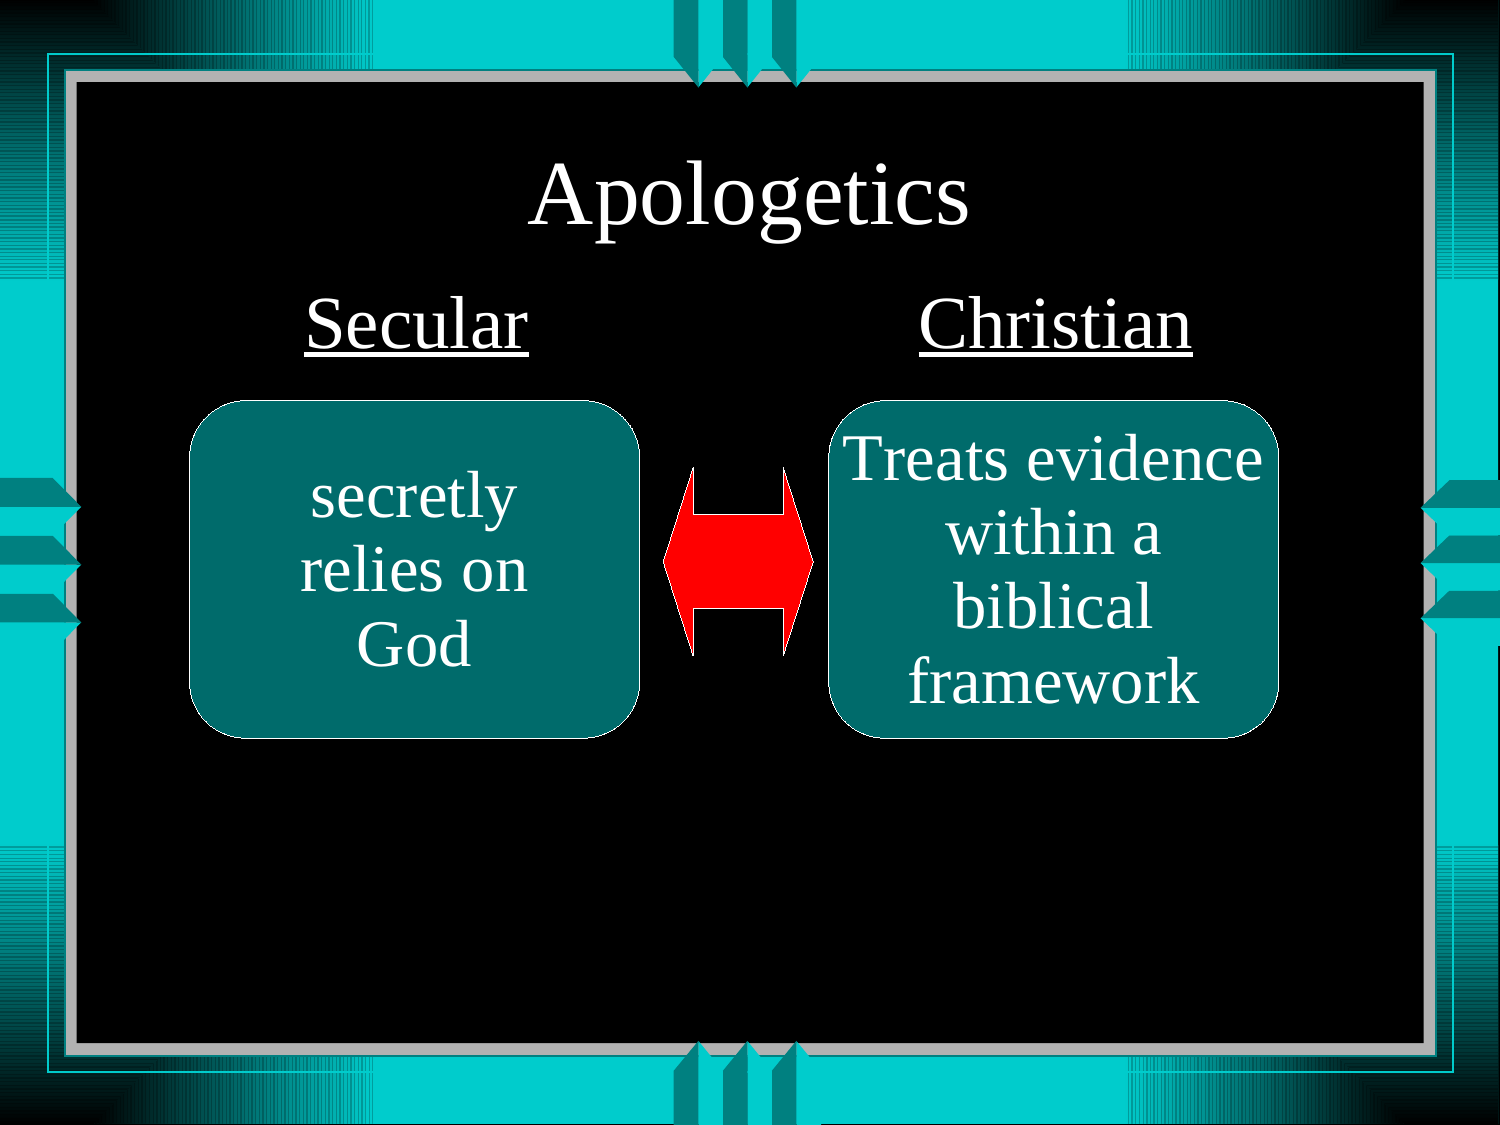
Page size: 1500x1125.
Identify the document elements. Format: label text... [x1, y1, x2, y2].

text_box Christian [755, 274, 1356, 373]
text_box Secular [116, 274, 717, 373]
text_box [663, 467, 814, 656]
title Apologetics [112, 99, 1388, 288]
text_box secretly relies on God [189, 400, 640, 739]
text_box Treats evidence within a biblical framework [828, 400, 1279, 739]
